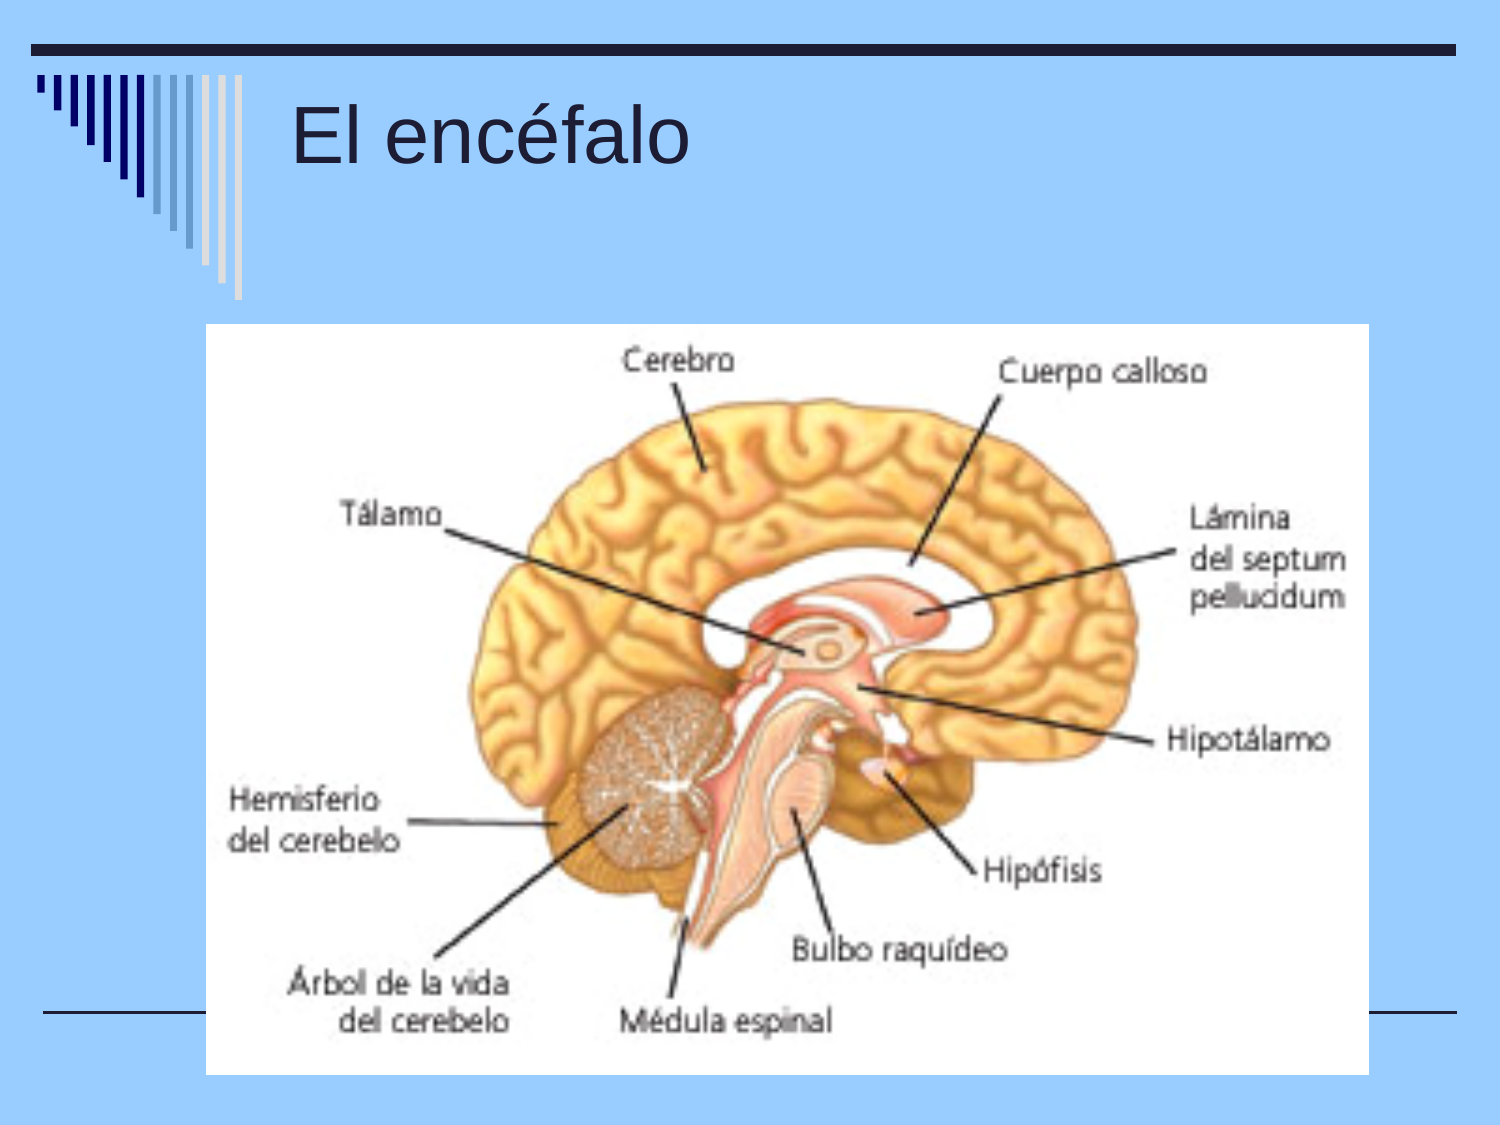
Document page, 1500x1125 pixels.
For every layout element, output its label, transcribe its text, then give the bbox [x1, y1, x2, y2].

title El encéfalo [274, 75, 1425, 288]
text_box [206, 324, 1369, 1075]
